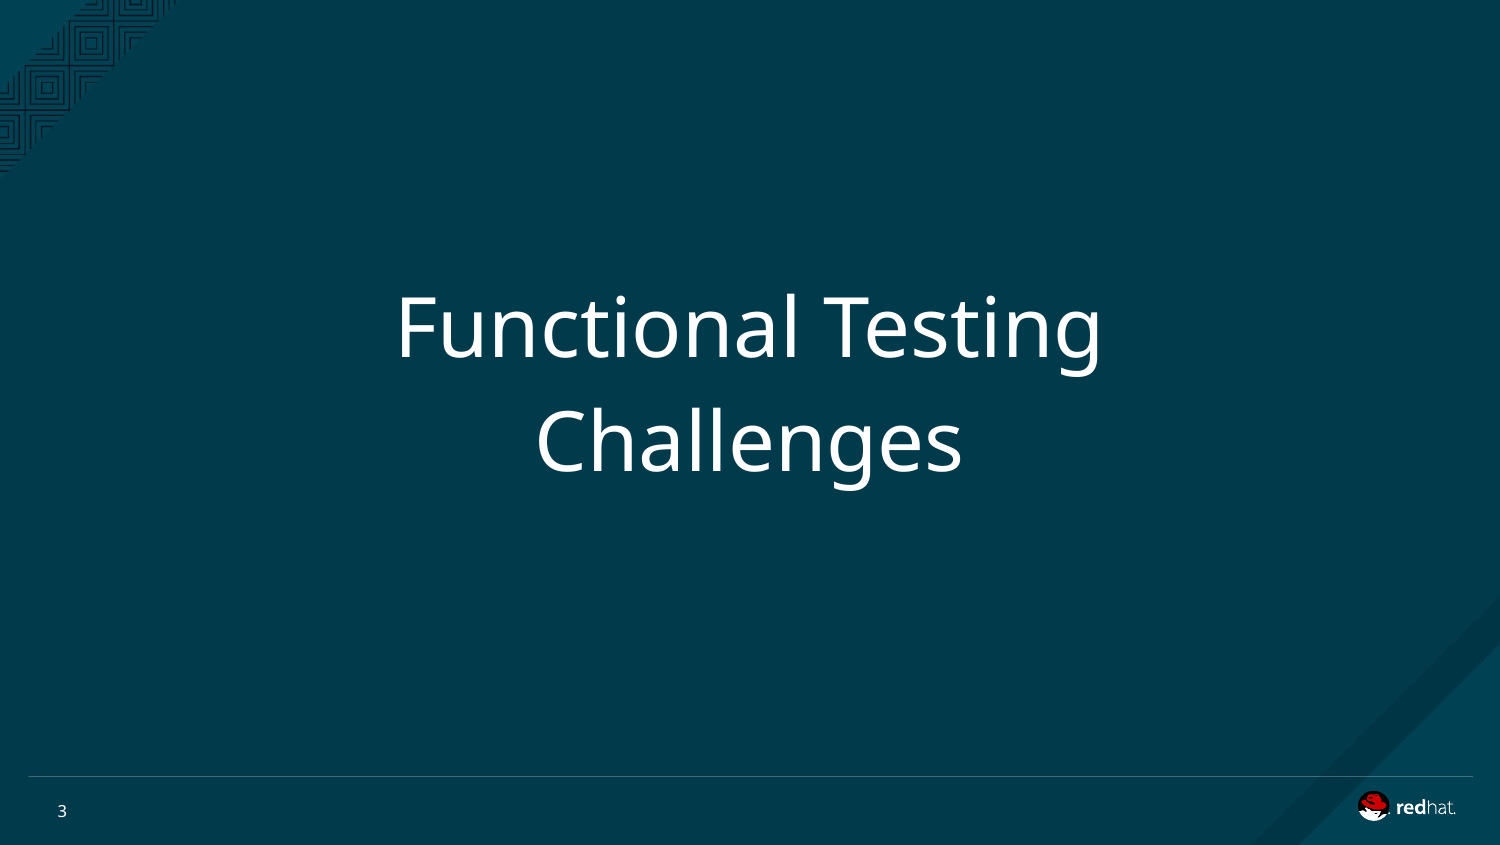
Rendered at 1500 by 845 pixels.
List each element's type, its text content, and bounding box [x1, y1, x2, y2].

picture [99, 38, 103, 49]
title Functional Testing Challenges [112, 0, 1388, 766]
